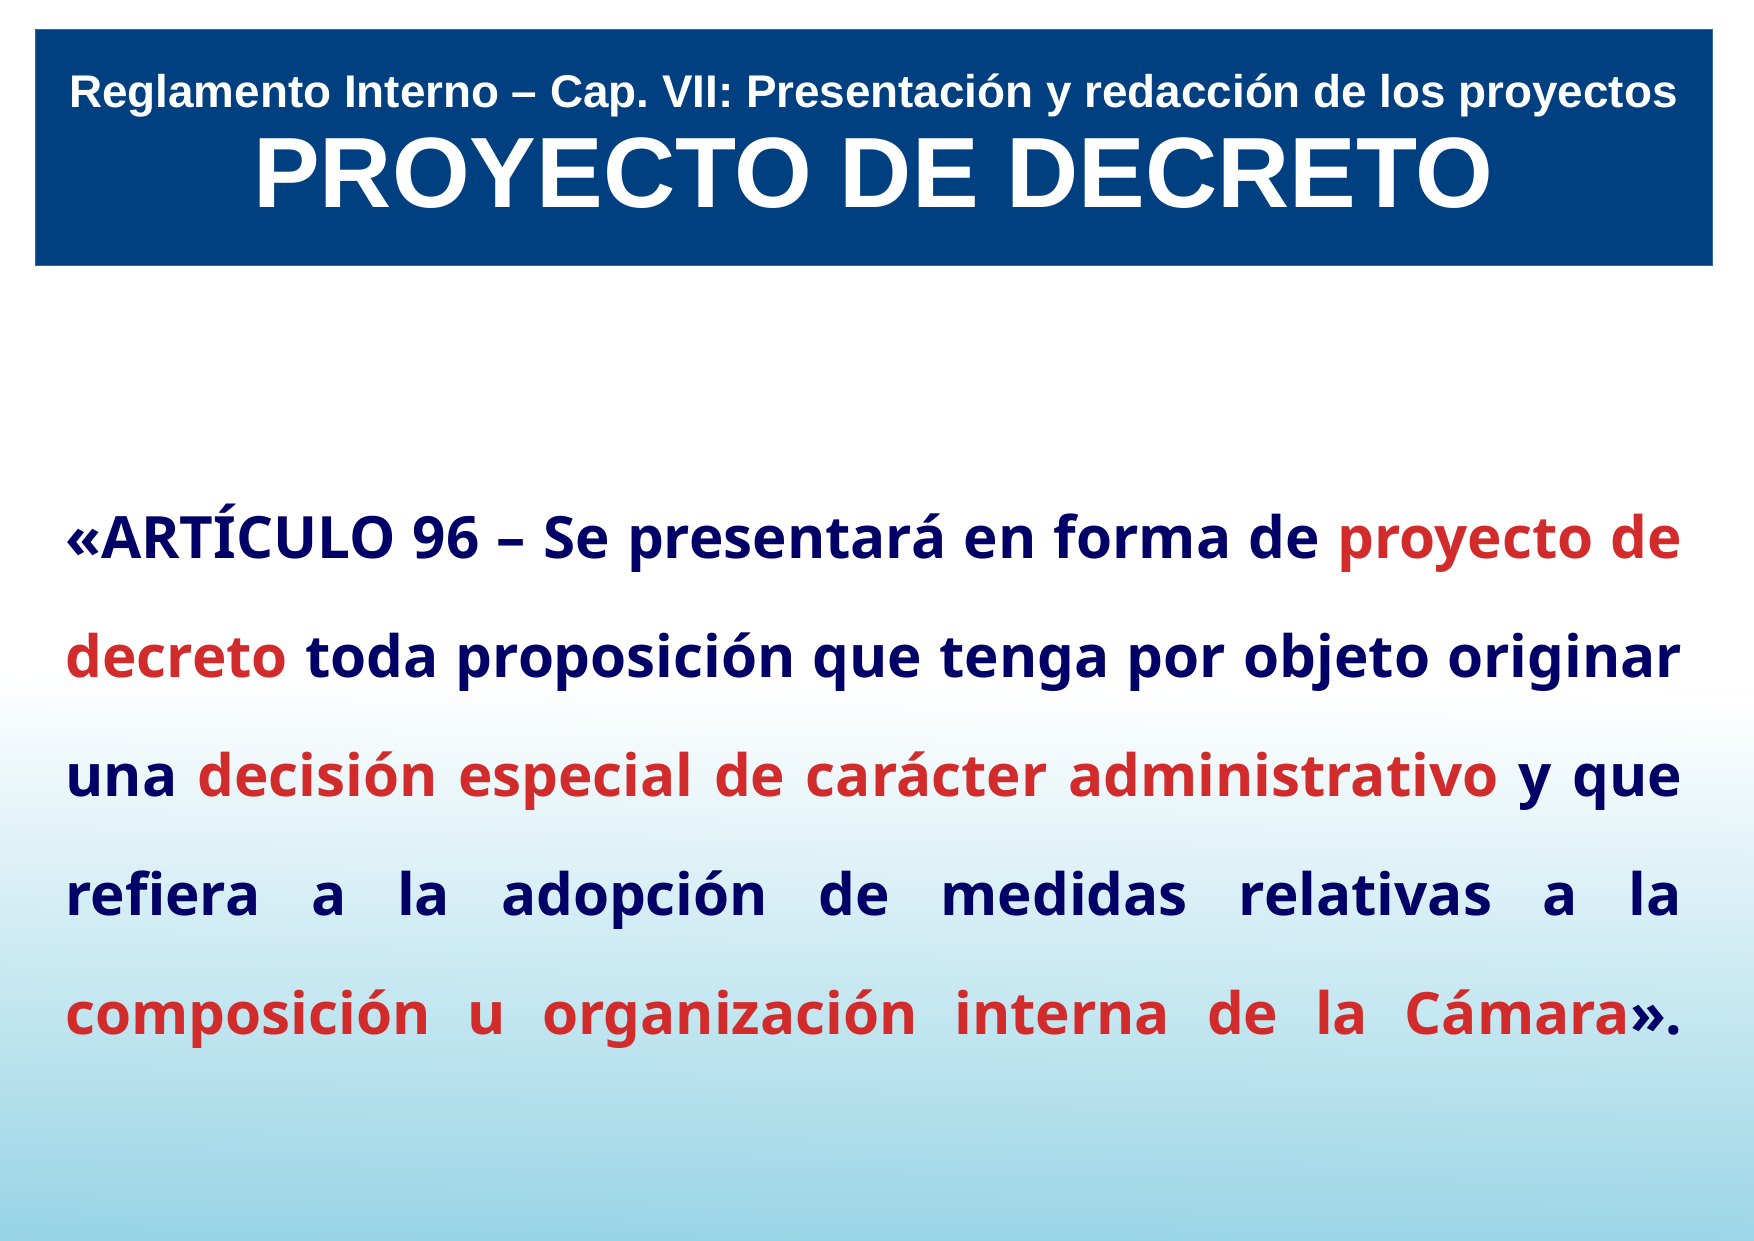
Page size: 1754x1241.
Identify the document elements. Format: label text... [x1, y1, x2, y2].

title «ARTÍCULO 96 – Se presentará en forma de proyecto de decreto toda proposición que tenga por objeto originar una decisión especial de carácter administrativo y que refiera a la adopción de medidas relativas a la composición u organización interna de la Cámara». [35, 283, 1713, 1217]
text_box Reglamento Interno – Cap. VII: Presentación y redacción de los proyectos PROYECTO DE DECRETO [35, 29, 1713, 266]
